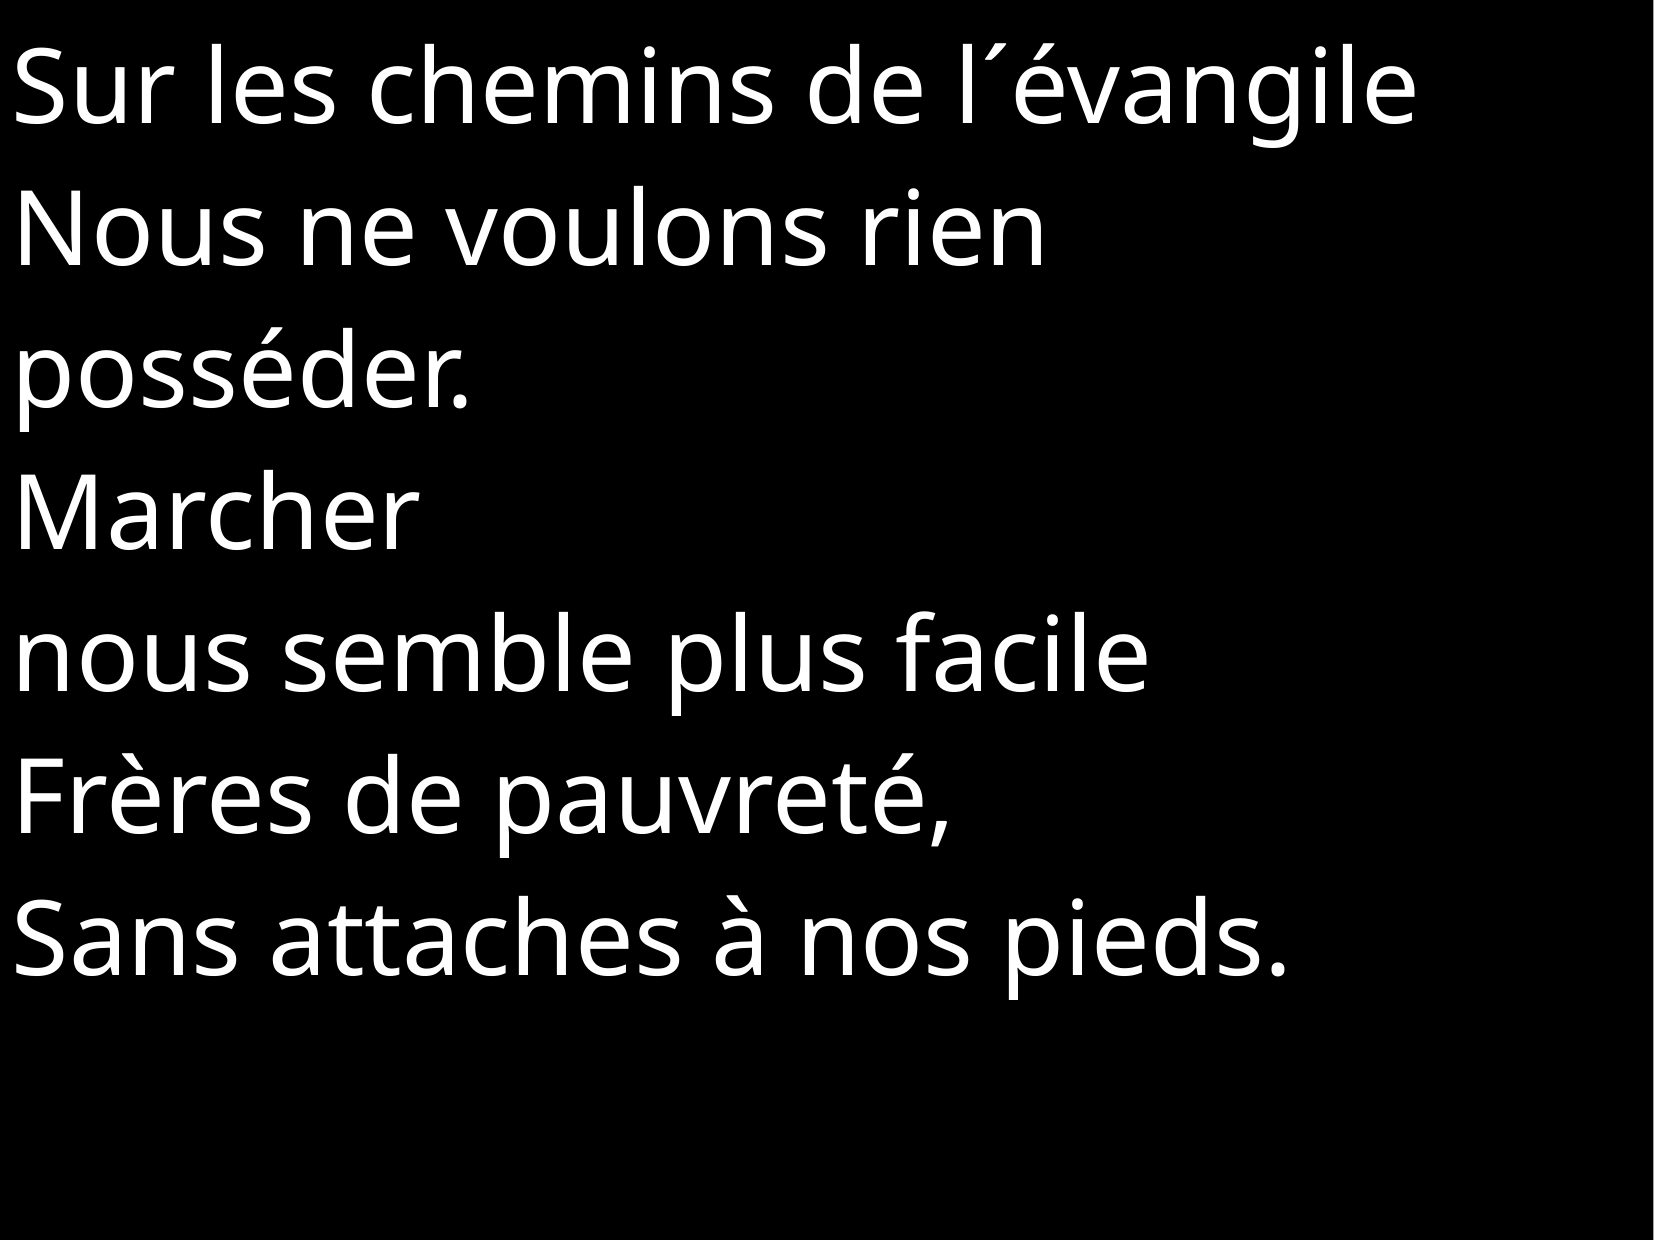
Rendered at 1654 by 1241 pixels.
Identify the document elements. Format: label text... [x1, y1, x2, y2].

list Sur les chemins de l´évangile Nous ne voulons rien posséder. Marcher nous semble plus facile Frères de pauvreté, Sans attaches à nos pieds. [11, 11, 1501, 1182]
